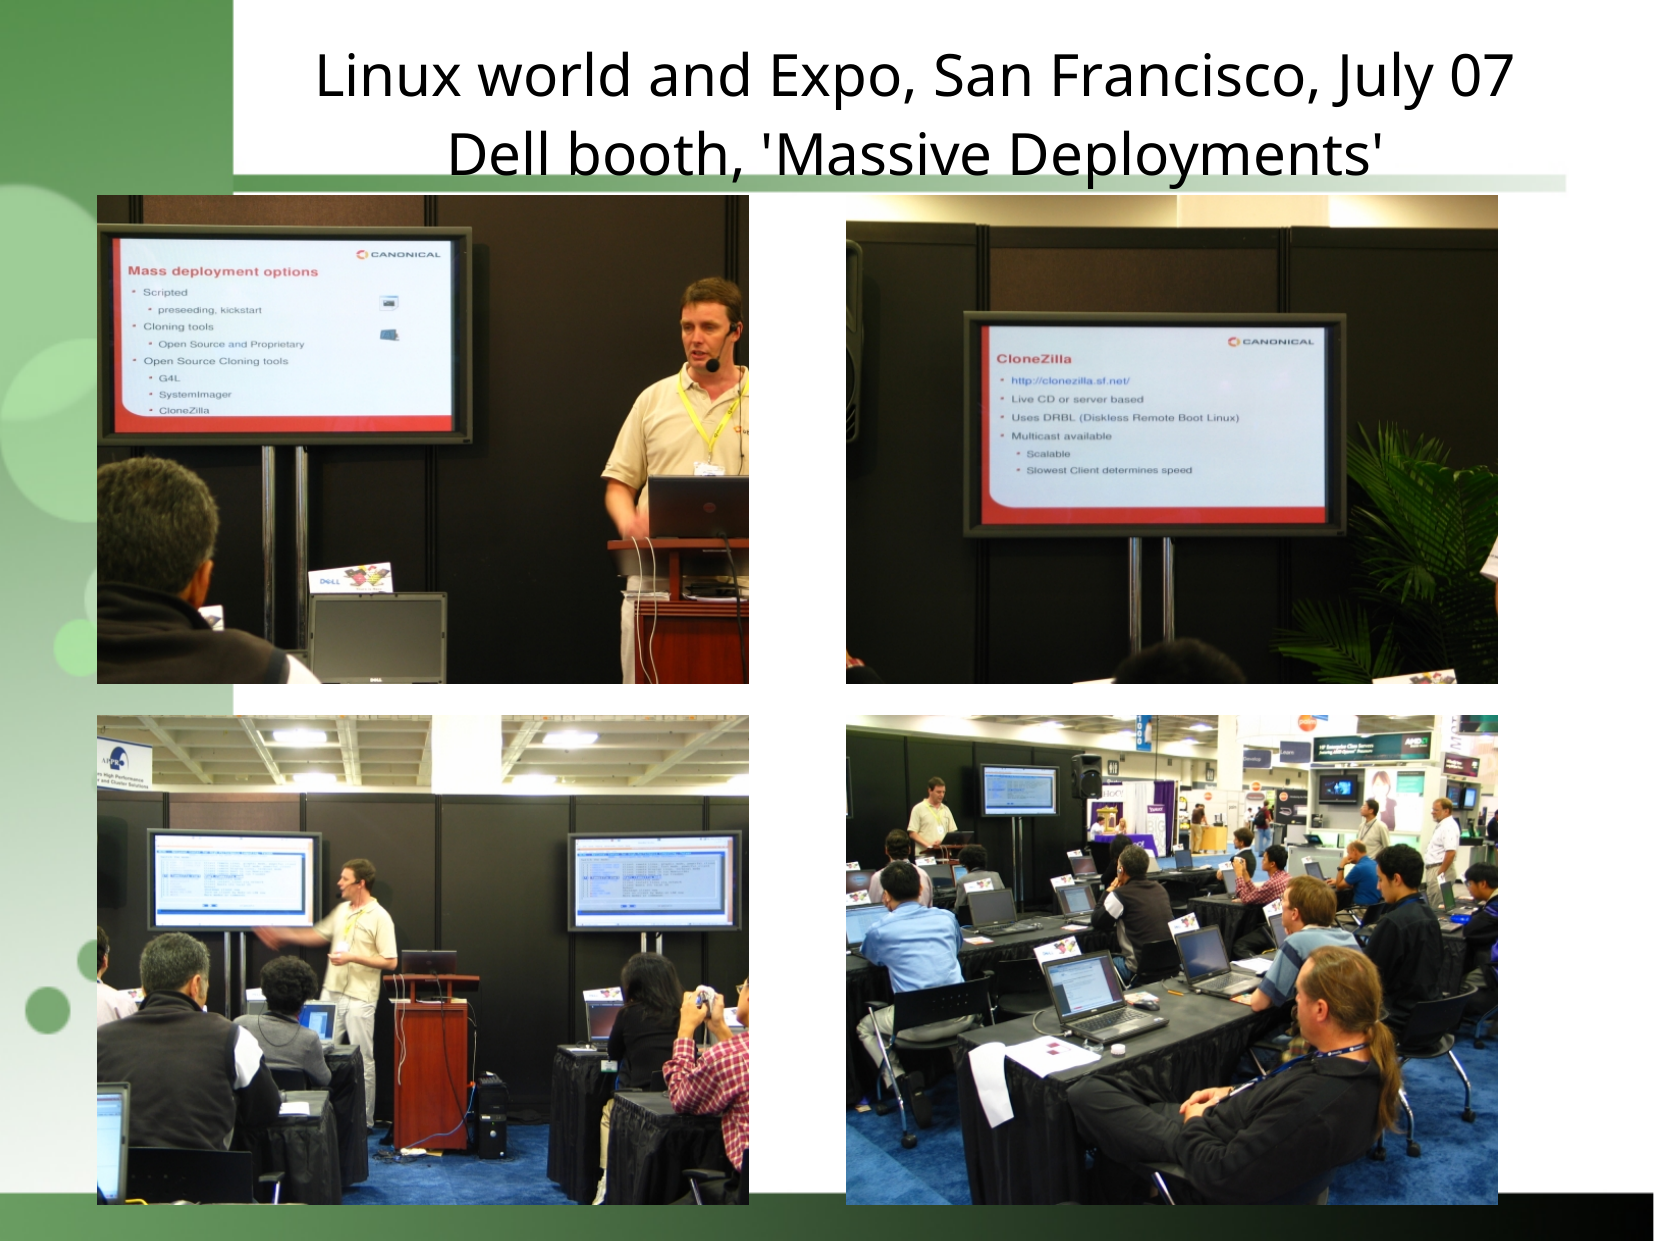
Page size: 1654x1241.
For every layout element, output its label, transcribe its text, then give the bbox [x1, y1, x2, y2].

title Linux world and Expo, San Francisco, July 07 Dell booth, 'Massive Deployments' [236, 48, 1595, 178]
picture [0, 0, 1654, 1241]
